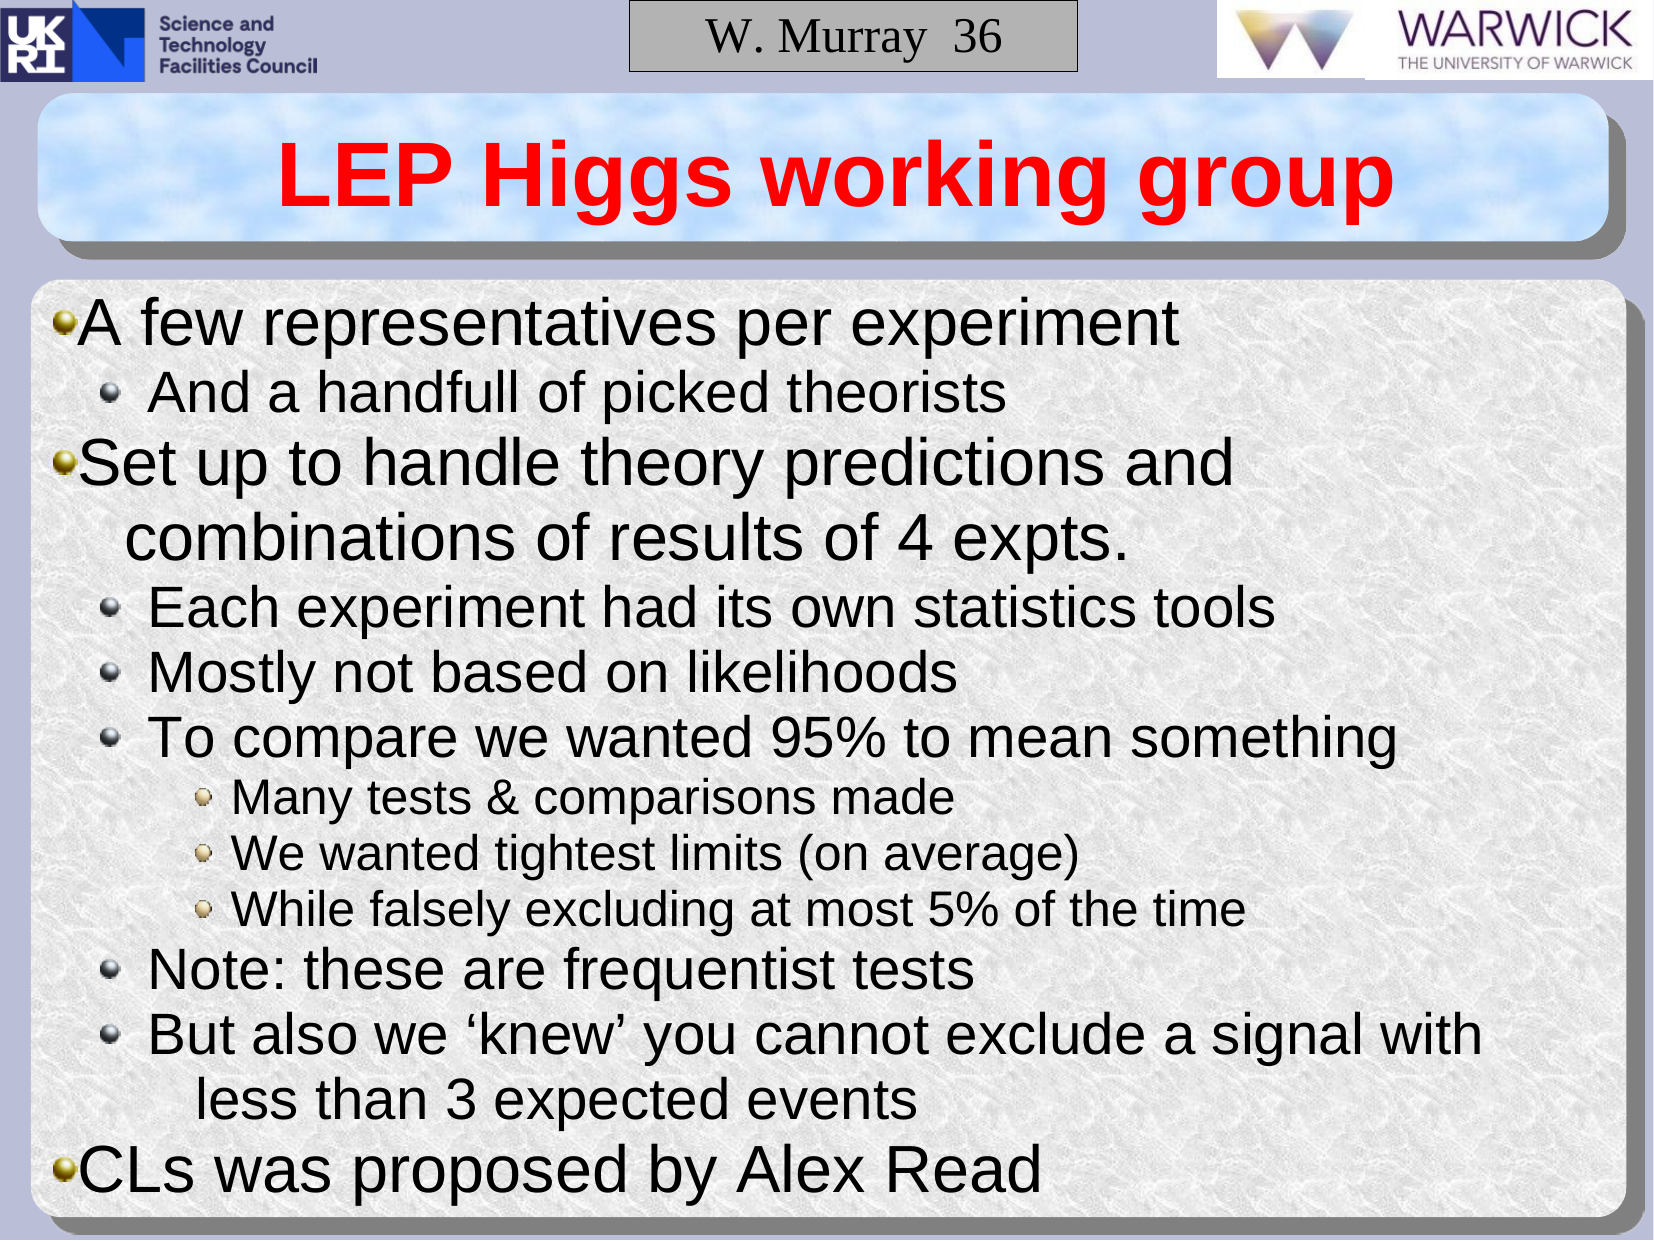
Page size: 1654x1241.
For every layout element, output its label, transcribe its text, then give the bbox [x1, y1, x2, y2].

picture [0, 0, 317, 82]
picture [1217, 0, 1654, 80]
picture [37, 93, 1609, 242]
title LEP Higgs working group [90, 101, 1584, 249]
list A few representatives per experiment And a handfull of picked theorists Set up to handle theory predictions and combinations of results of 4 expts. Each experiment had its own statistics tools Mostly not based on likelihoods To compare we wanted 95% to mean something Many tests & comparisons made We wanted tightest limits (on average) While falsely excluding at most 5% of the time Note: these are frequentist tests But also we ‘knew’ you cannot exclude a signal with less than 3 expected events CLs was proposed by Alex Read [53, 285, 1588, 1207]
picture [30, 279, 1627, 1218]
